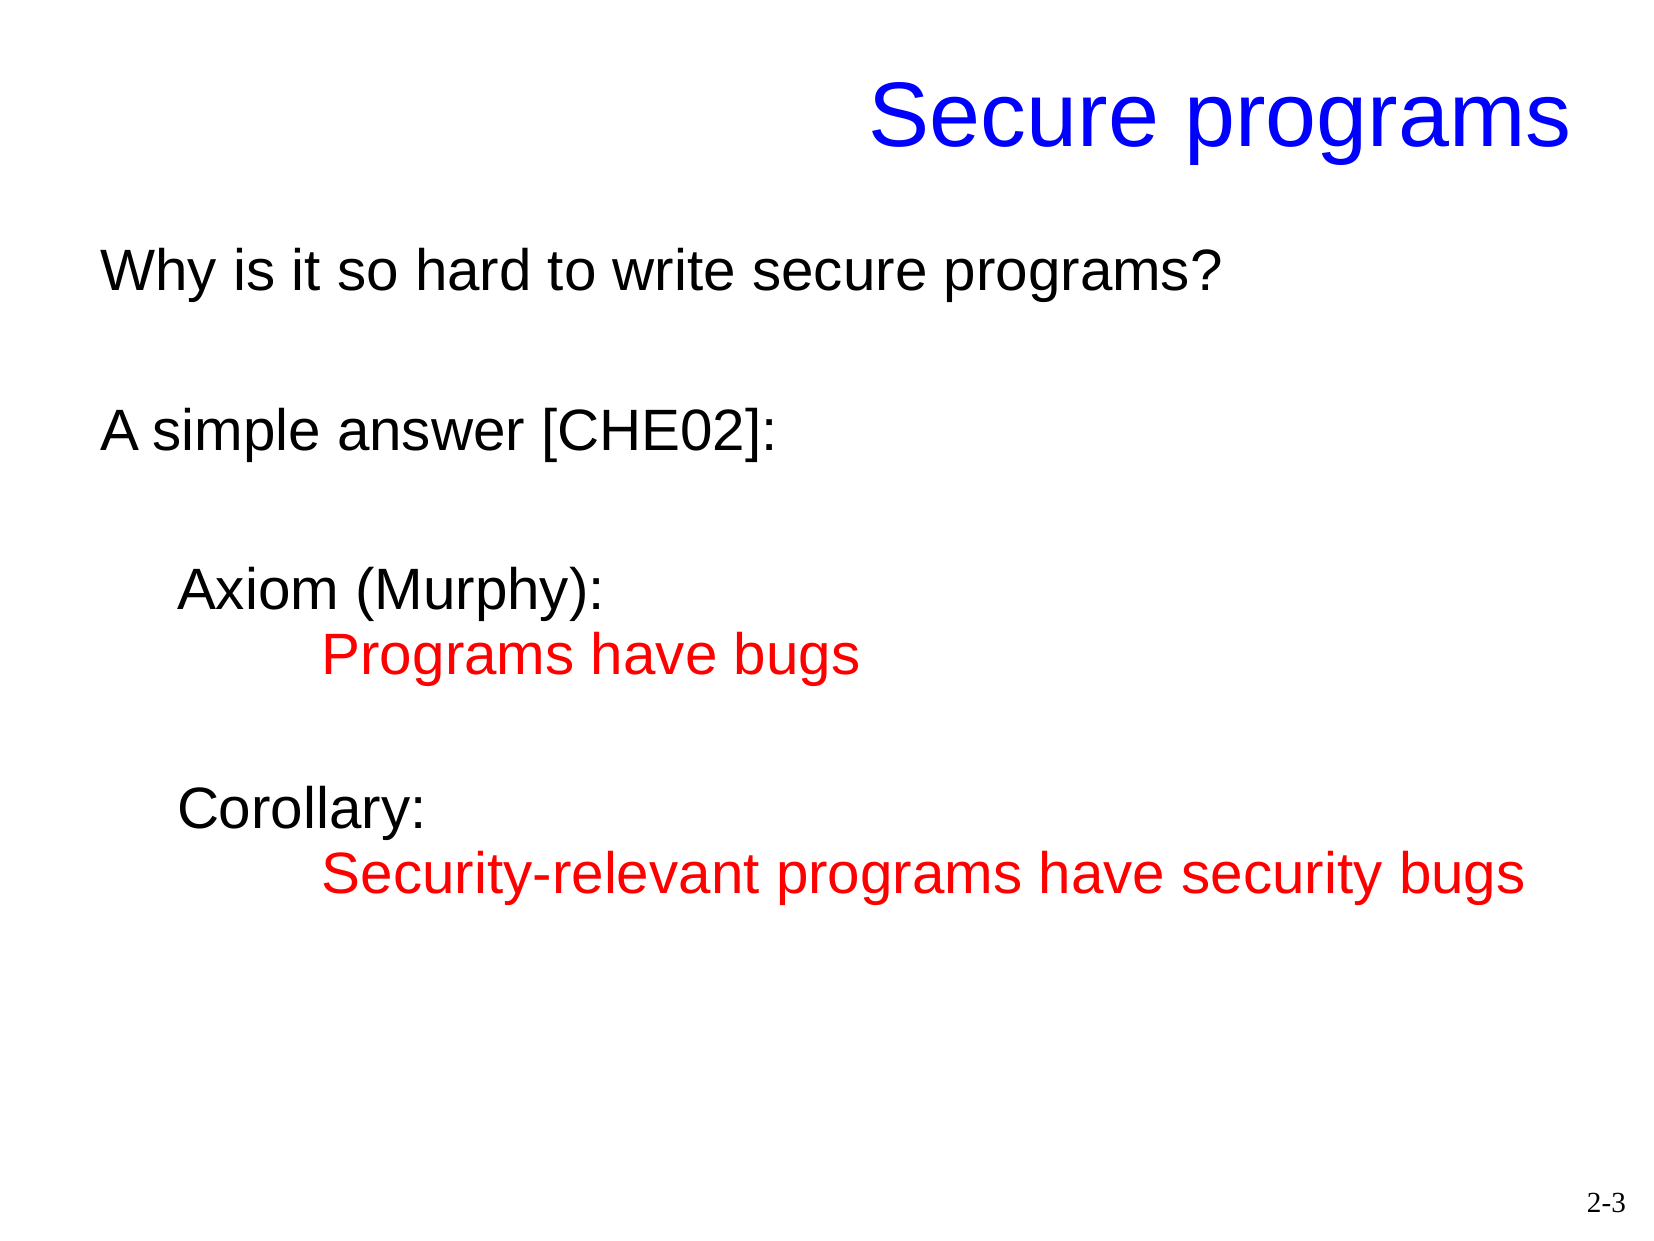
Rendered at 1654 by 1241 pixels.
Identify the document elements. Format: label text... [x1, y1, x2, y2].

list Why is it so hard to write secure programs? A simple answer [CHE02]: Axiom (Murphy): Programs have bugs Corollary: Security-relevant programs have security bugs [82, 237, 1571, 1156]
title Secure programs [84, 18, 1573, 211]
